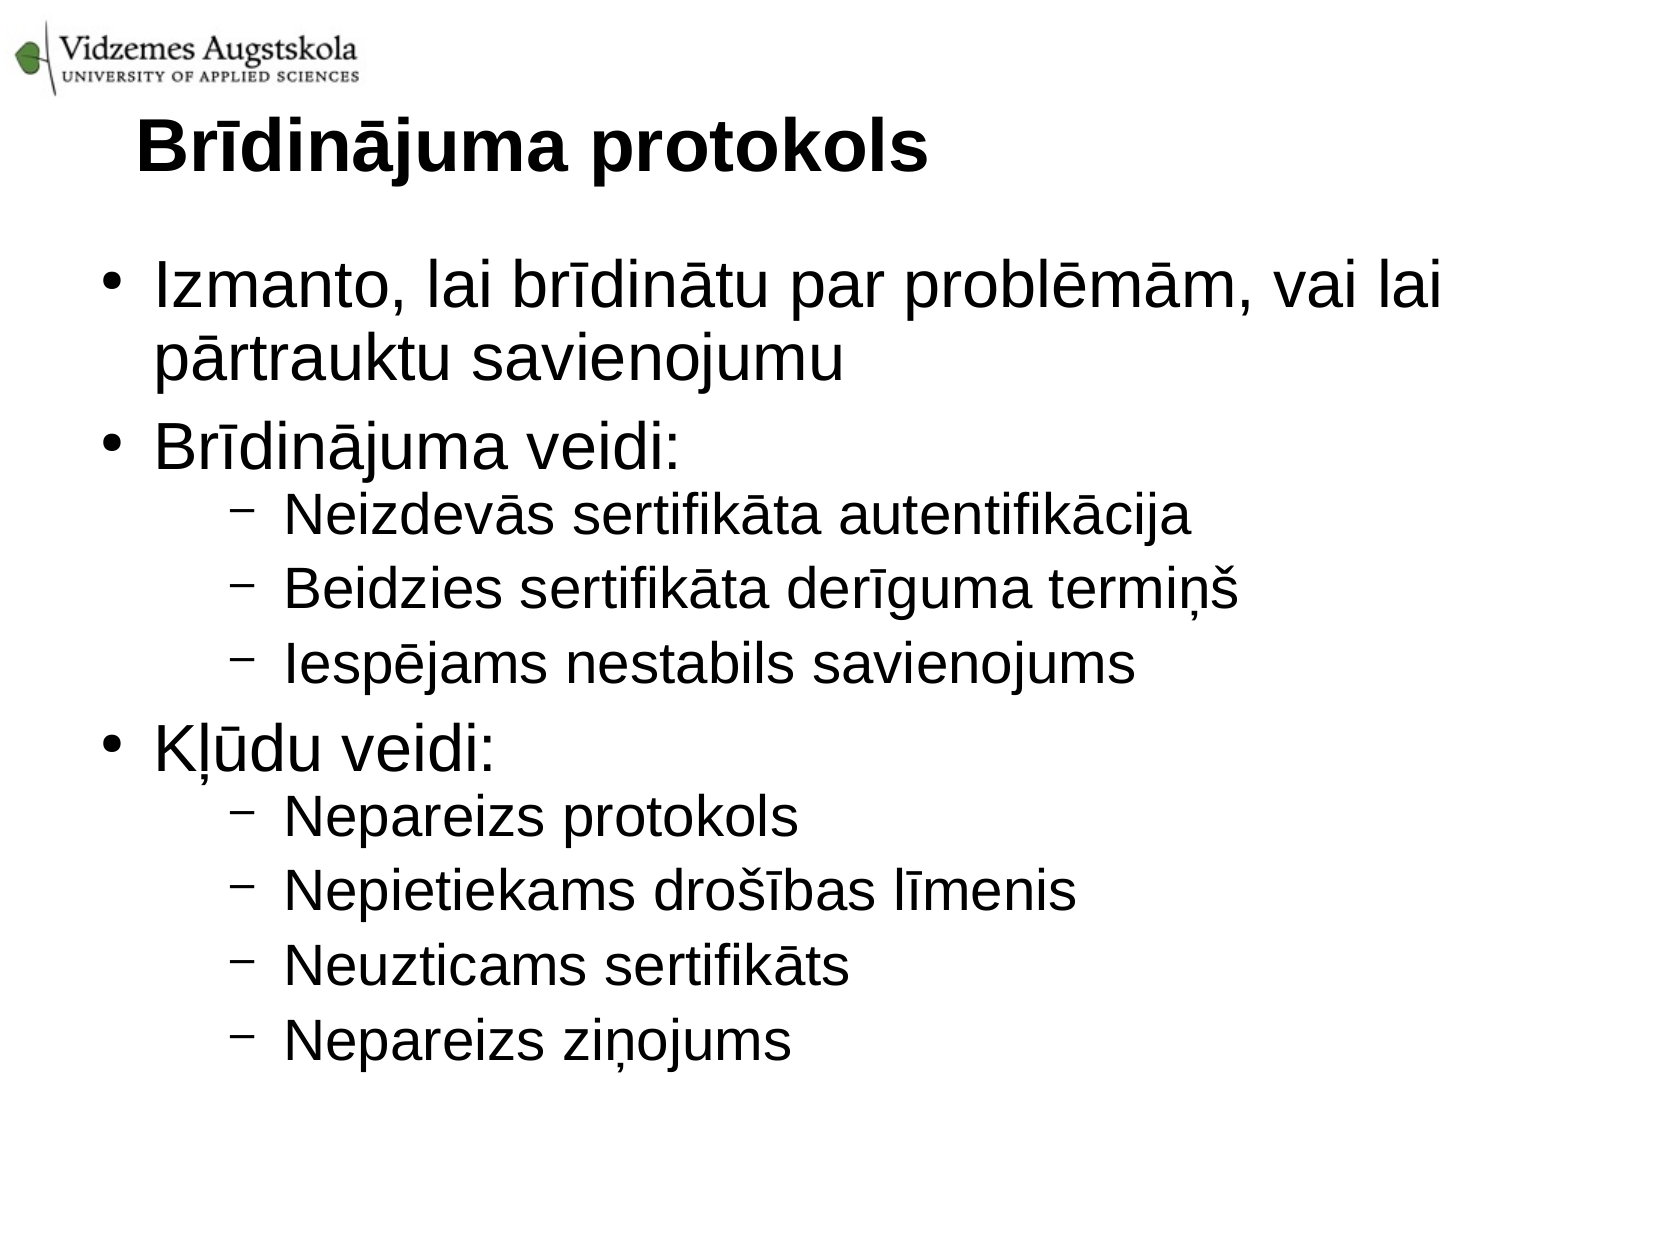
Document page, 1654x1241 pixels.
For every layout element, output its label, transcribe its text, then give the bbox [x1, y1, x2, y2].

picture [5, 2, 368, 113]
title Brīdinājuma protokols [94, 96, 1512, 195]
list Izmanto, lai brīdinātu par problēmām, vai lai pārtrauktu savienojumu Brīdinājuma veidi: Neizdevās sertifikāta autentifikācija Beidzies sertifikāta derīguma termiņš Iespējams nestabils savienojums Kļūdu veidi: Nepareizs protokols Nepietiekams drošības līmenis Neuzticams sertifikāts Nepareizs ziņojums [82, 245, 1569, 1098]
